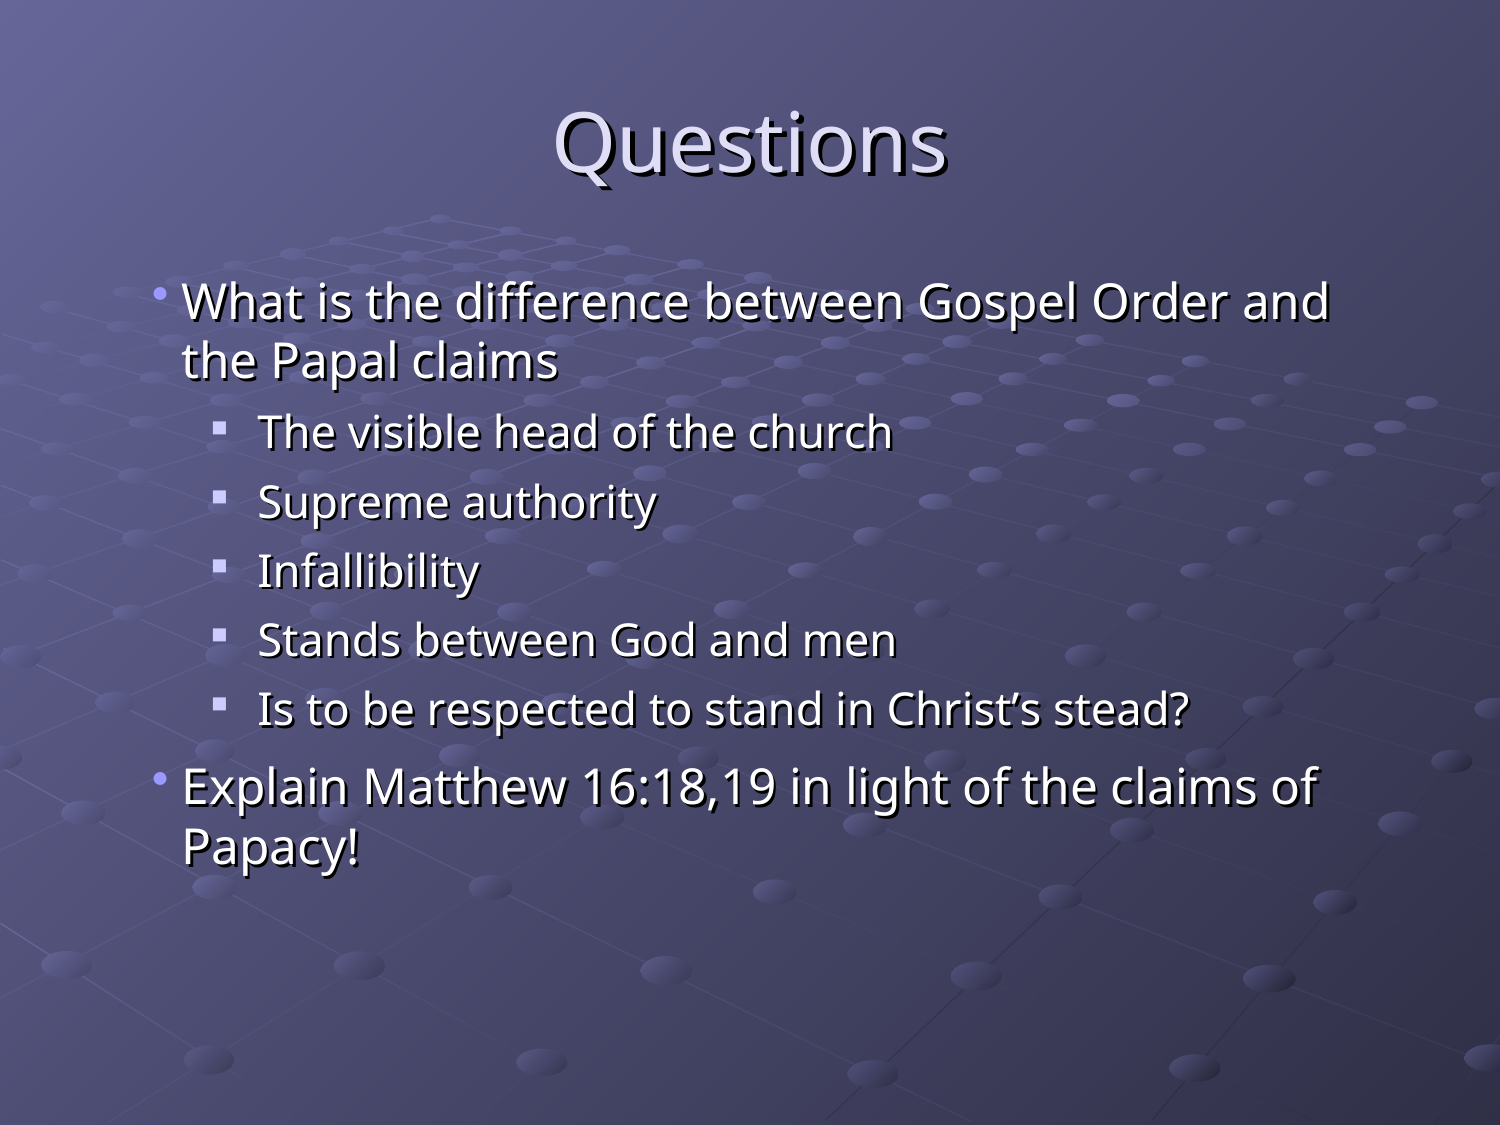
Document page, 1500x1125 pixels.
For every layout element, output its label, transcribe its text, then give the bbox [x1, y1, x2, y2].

list What is the difference between Gospel Order and the Papal claims The visible head of the church Supreme authority Infallibility Stands between God and men Is to be respected to stand in Christ’s stead? Explain Matthew 16:18,19 in light of the claims of Papacy! [122, 262, 1383, 886]
title Questions [75, 45, 1426, 233]
